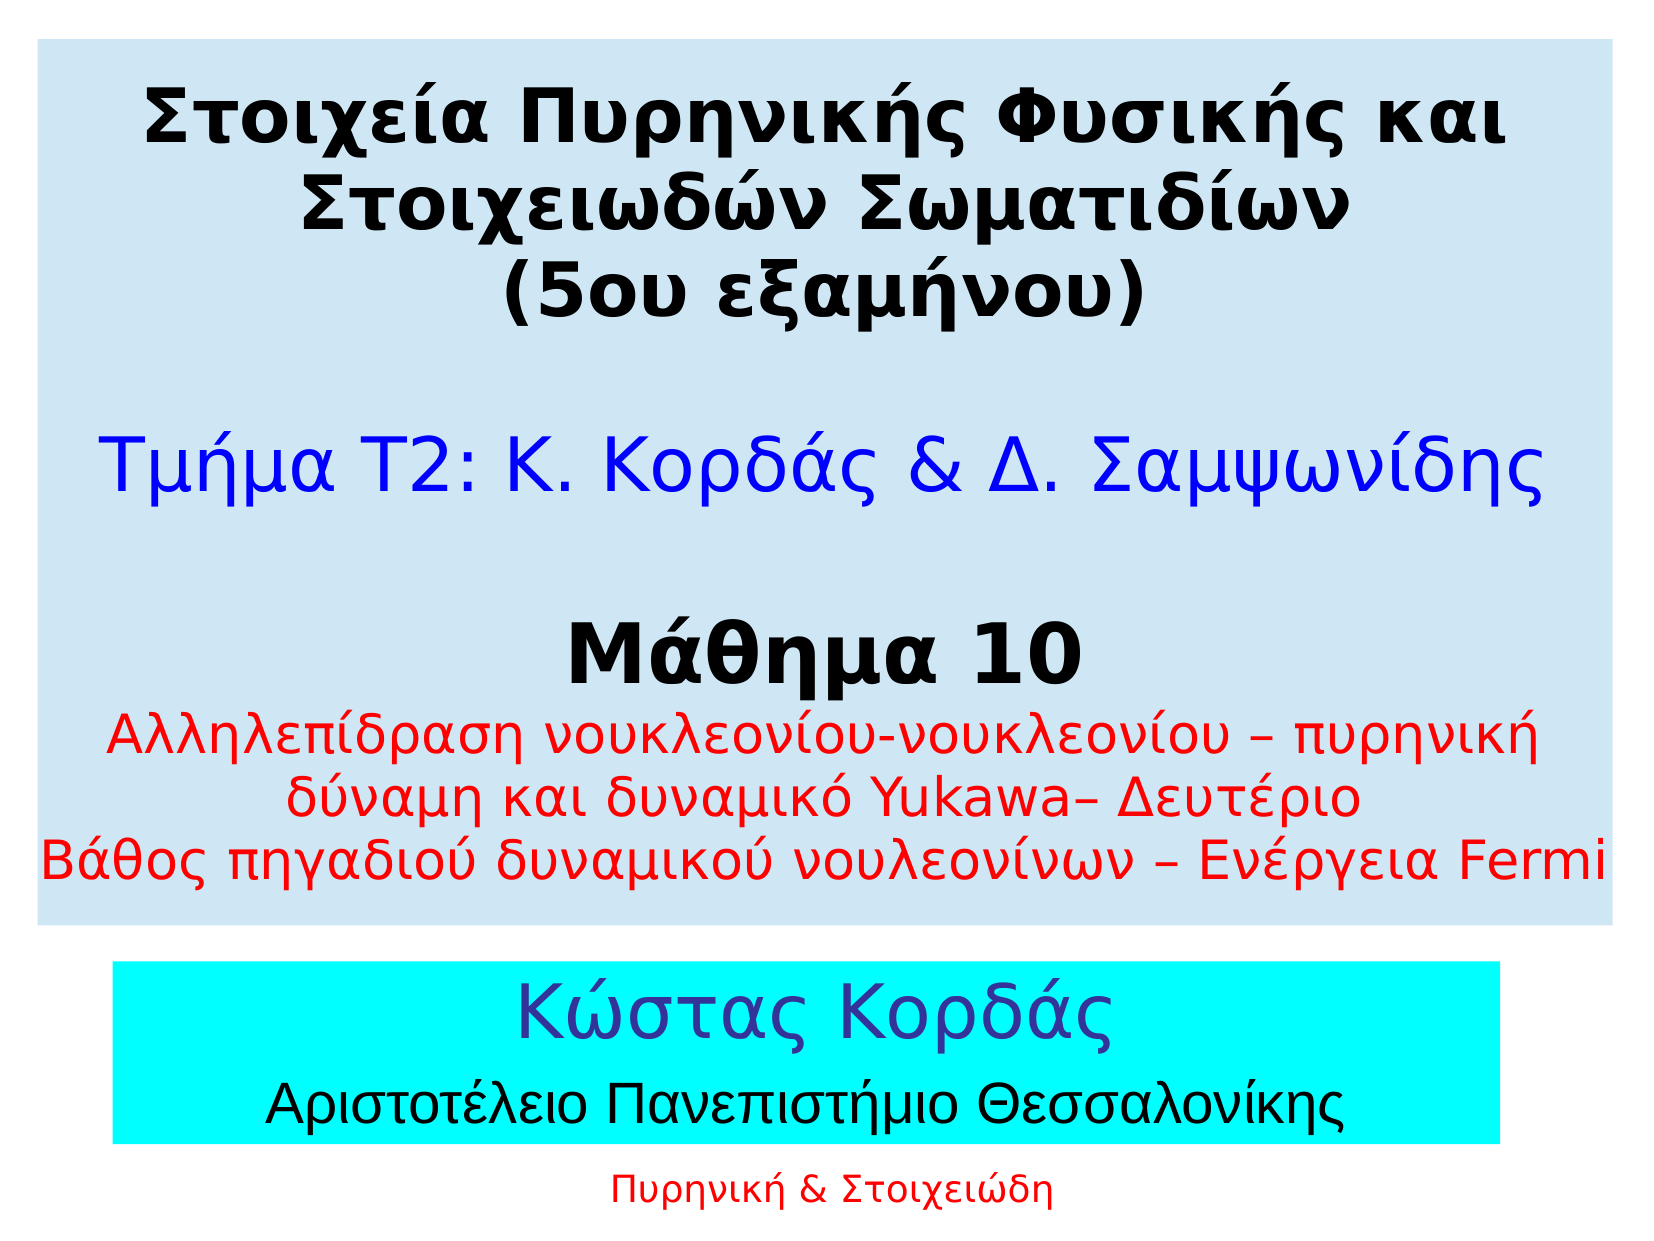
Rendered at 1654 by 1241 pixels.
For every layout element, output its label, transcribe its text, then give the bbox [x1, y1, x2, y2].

text_box Κώστας Κορδάς Αριστοτέλειο Πανεπιστήμιο Θεσσαλονίκης [112, 961, 1501, 1145]
text_box Πυρηνική & Στοιχειώδη [594, 1160, 1146, 1219]
title Στοιχεία Πυρηνικής Φυσικής και Στοιχειωδών Σωματιδίων (5ου εξαμήνου) Τμήμα T2: Κ. Κορδάς & Δ. Σαμψωνίδης Μάθημα 10 Αλληλεπίδραση νουκλεονίου-νουκλεονίου – πυρηνική δύναμη και δυναμικό Yukawa– Δευτέριο Βάθος πηγαδιού δυναμικού νουλεονίνων – Ενέργεια Fermi [37, 39, 1613, 926]
